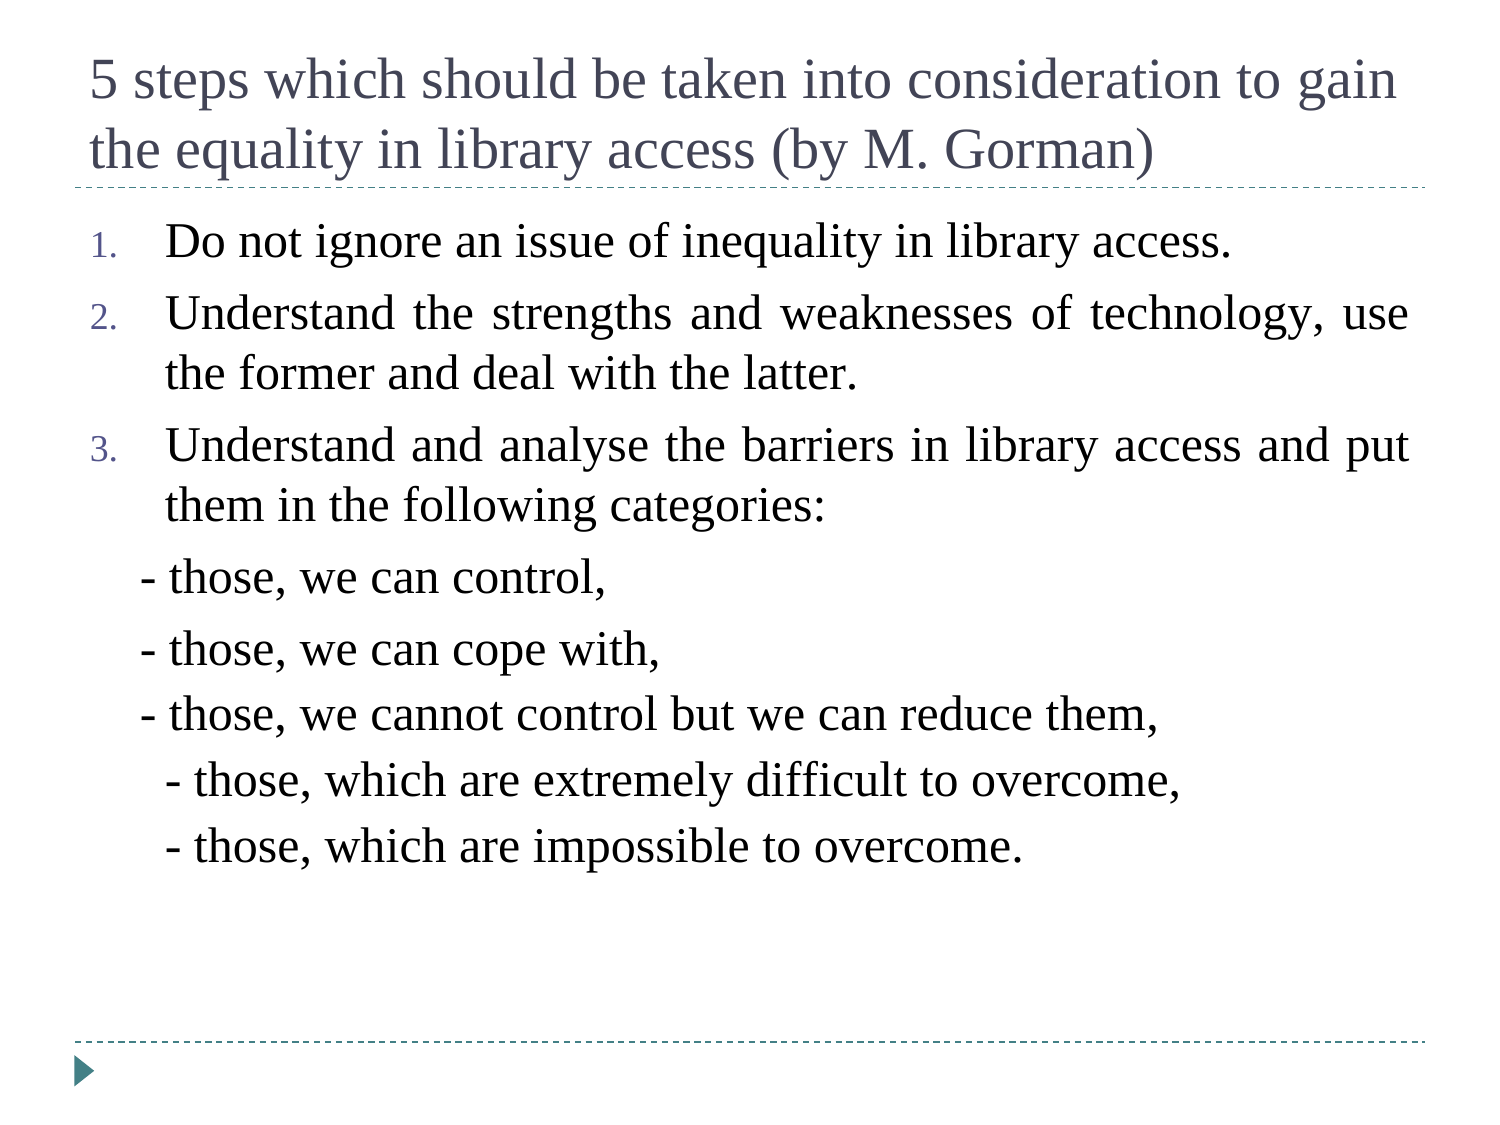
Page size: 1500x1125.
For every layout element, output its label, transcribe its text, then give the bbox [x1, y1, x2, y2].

title 5 steps which should be taken into consideration to gain the equality in library access (by M. Gorman) [75, 24, 1426, 188]
list Do not ignore an issue of inequality in library access. Understand the strengths and weaknesses of technology, use the former and deal with the latter. Understand and analyse the barriers in library access and put them in the following categories: - those, we can control, - those, we can cope with, - those, we cannot control but we can reduce them, - those, which are extremely difficult to overcome, - those, which are impossible to overcome. [75, 200, 1426, 1125]
